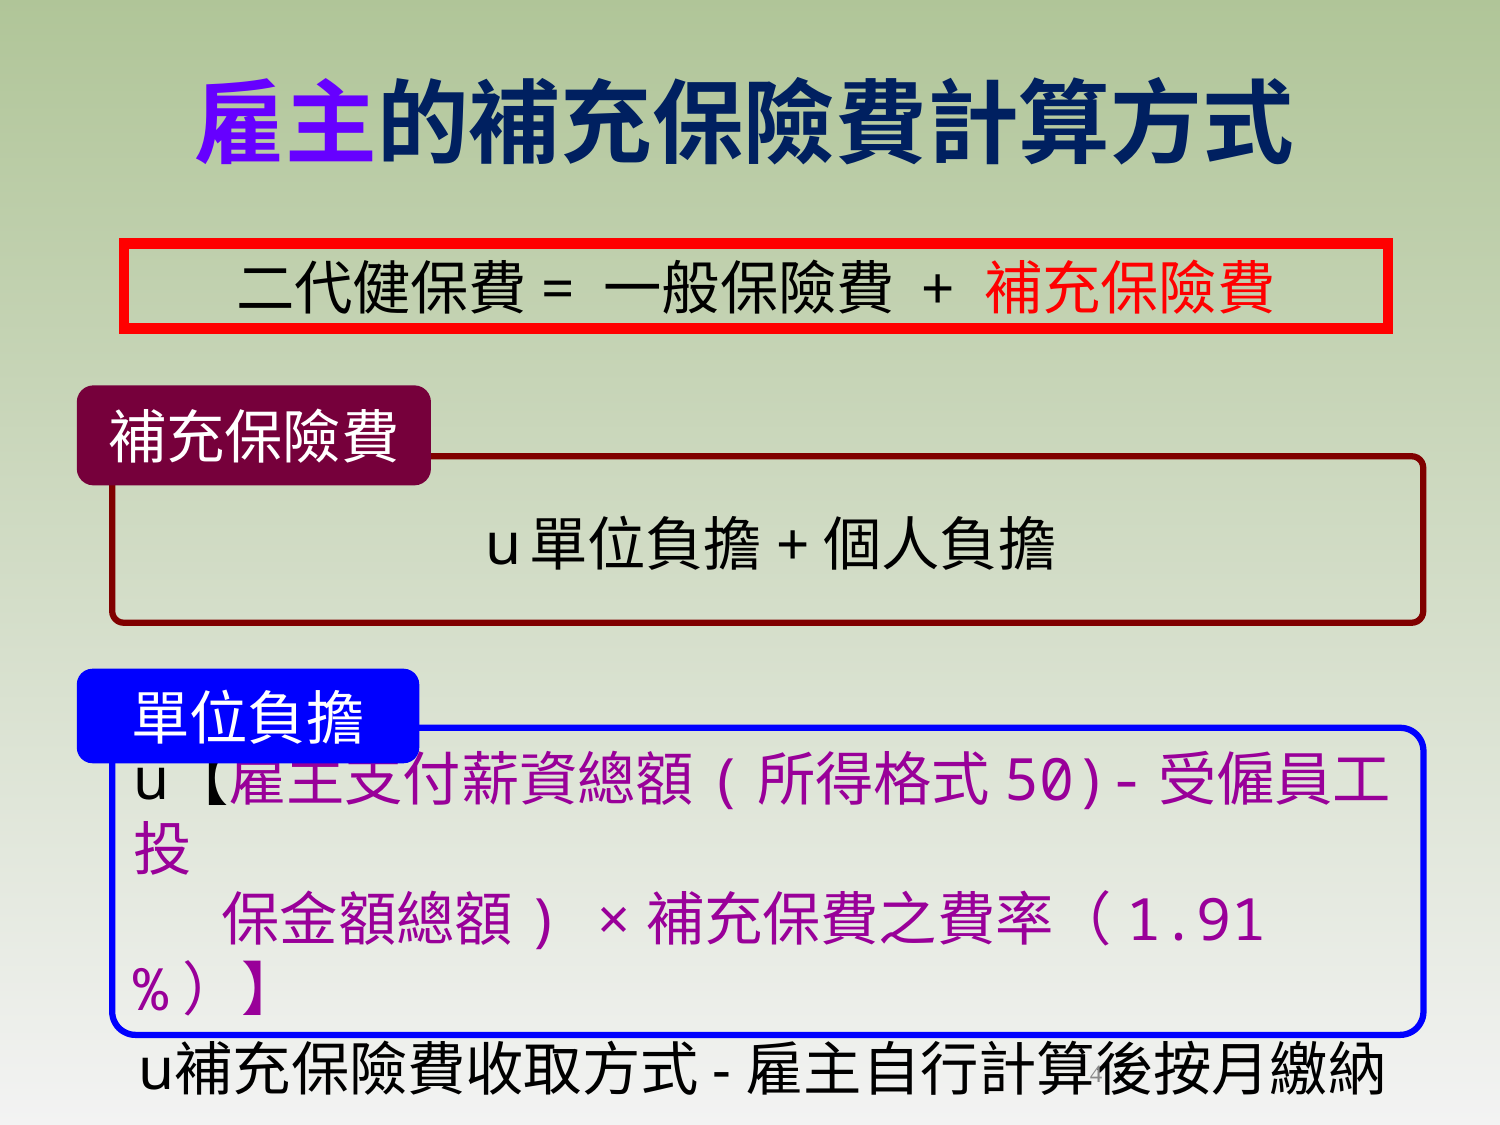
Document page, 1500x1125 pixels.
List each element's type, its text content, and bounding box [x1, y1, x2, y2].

text_box 補充保險費 [76, 385, 431, 486]
text_box 單位負擔 [76, 668, 420, 764]
text_box 二代健保費= 一般保險費 + 補充保險費 [124, 243, 1388, 329]
text_box 4 [1074, 1042, 1426, 1103]
text_box 【雇主支付薪資總額(所得格式50)-受僱員工投 保金額總額) ×補充保費之費率（1.91%）】 補充保險費收取方式-雇主自行計算後按月繳納 [112, 727, 1424, 1035]
text_box 雇主的補充保險費計算方式 [41, 55, 1447, 185]
text_box 單位負擔+個人負擔 [112, 456, 1424, 623]
